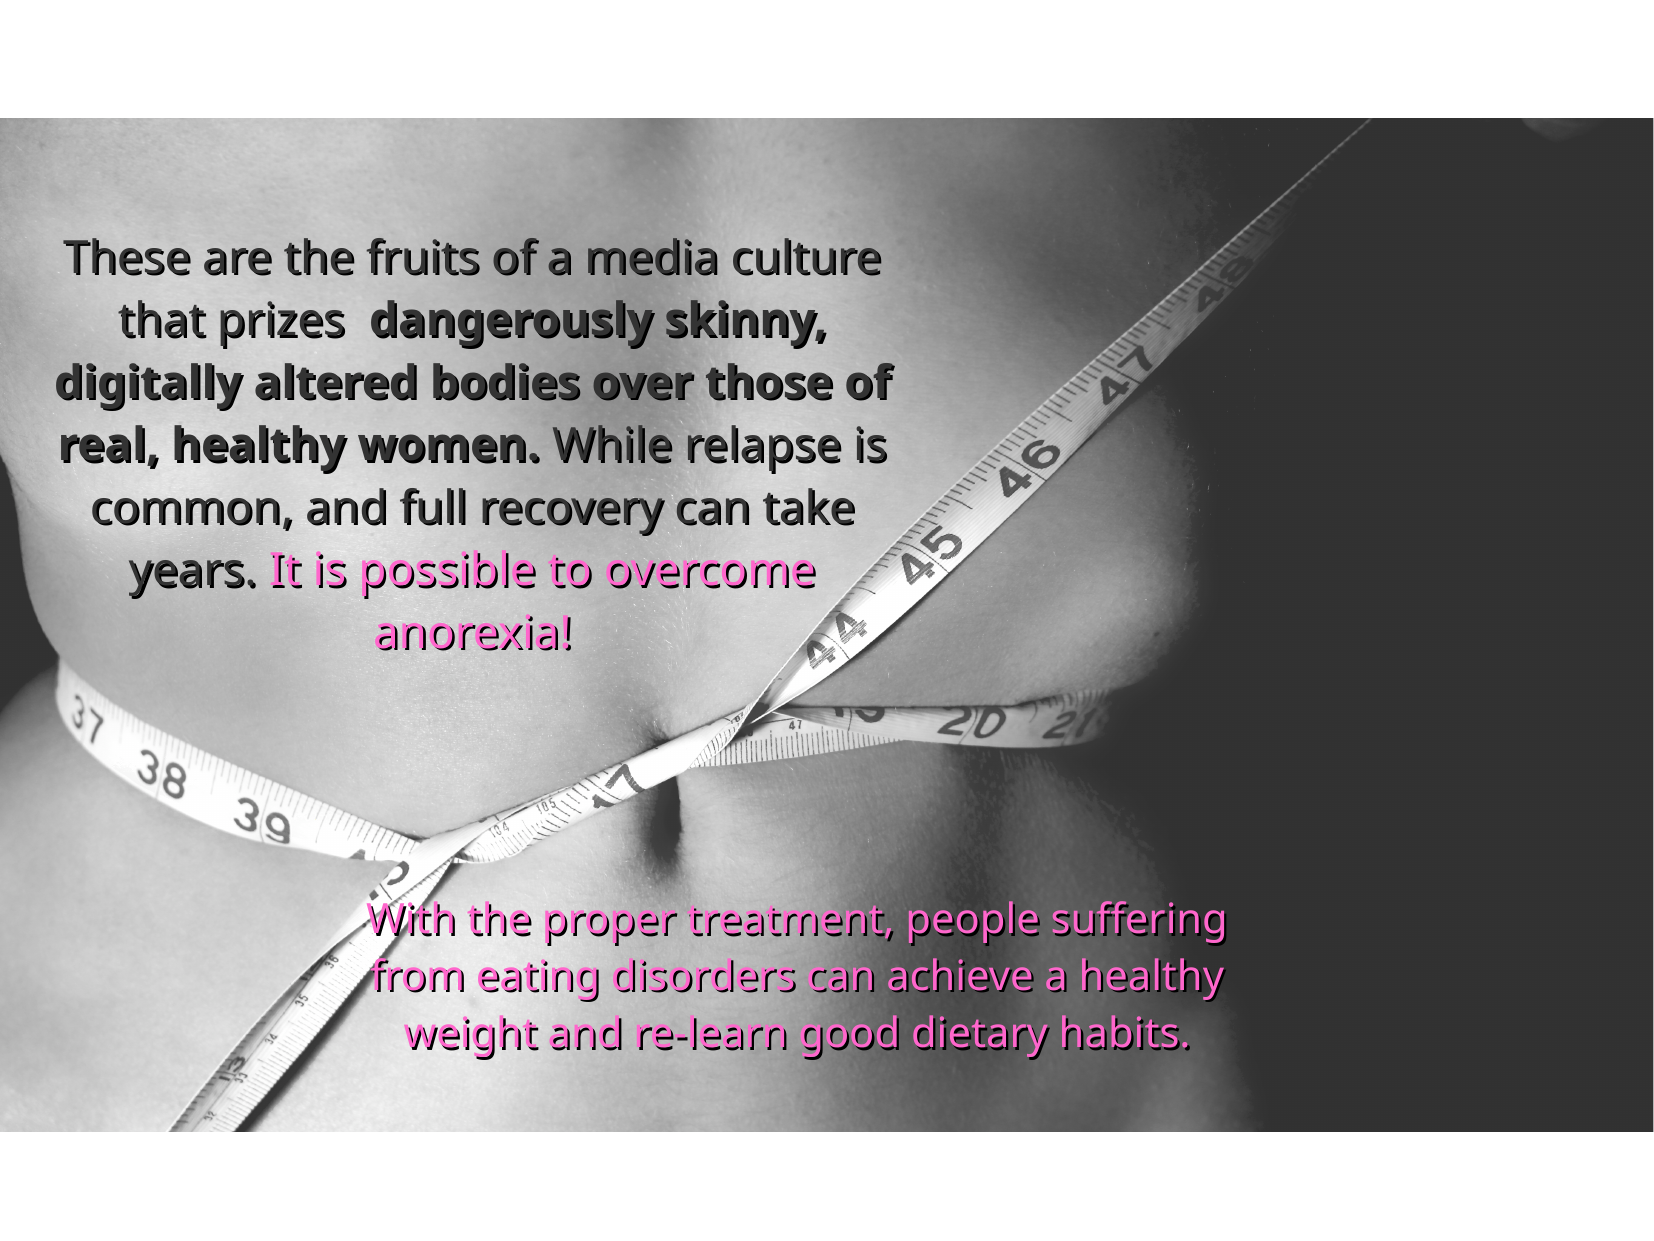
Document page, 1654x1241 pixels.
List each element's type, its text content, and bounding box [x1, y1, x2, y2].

picture [0, 118, 1654, 1132]
text_box With the proper treatment, people suffering from eating disorders can achieve a healthy weight and re-learn good dietary habits. [354, 826, 1241, 1123]
text_box These are the fruits of a media culture that prizes dangerously skinny, digitally altered bodies over those of real, healthy women. While relapse is common, and full recovery can take years. It is possible to overcome anorexia! [29, 206, 916, 680]
